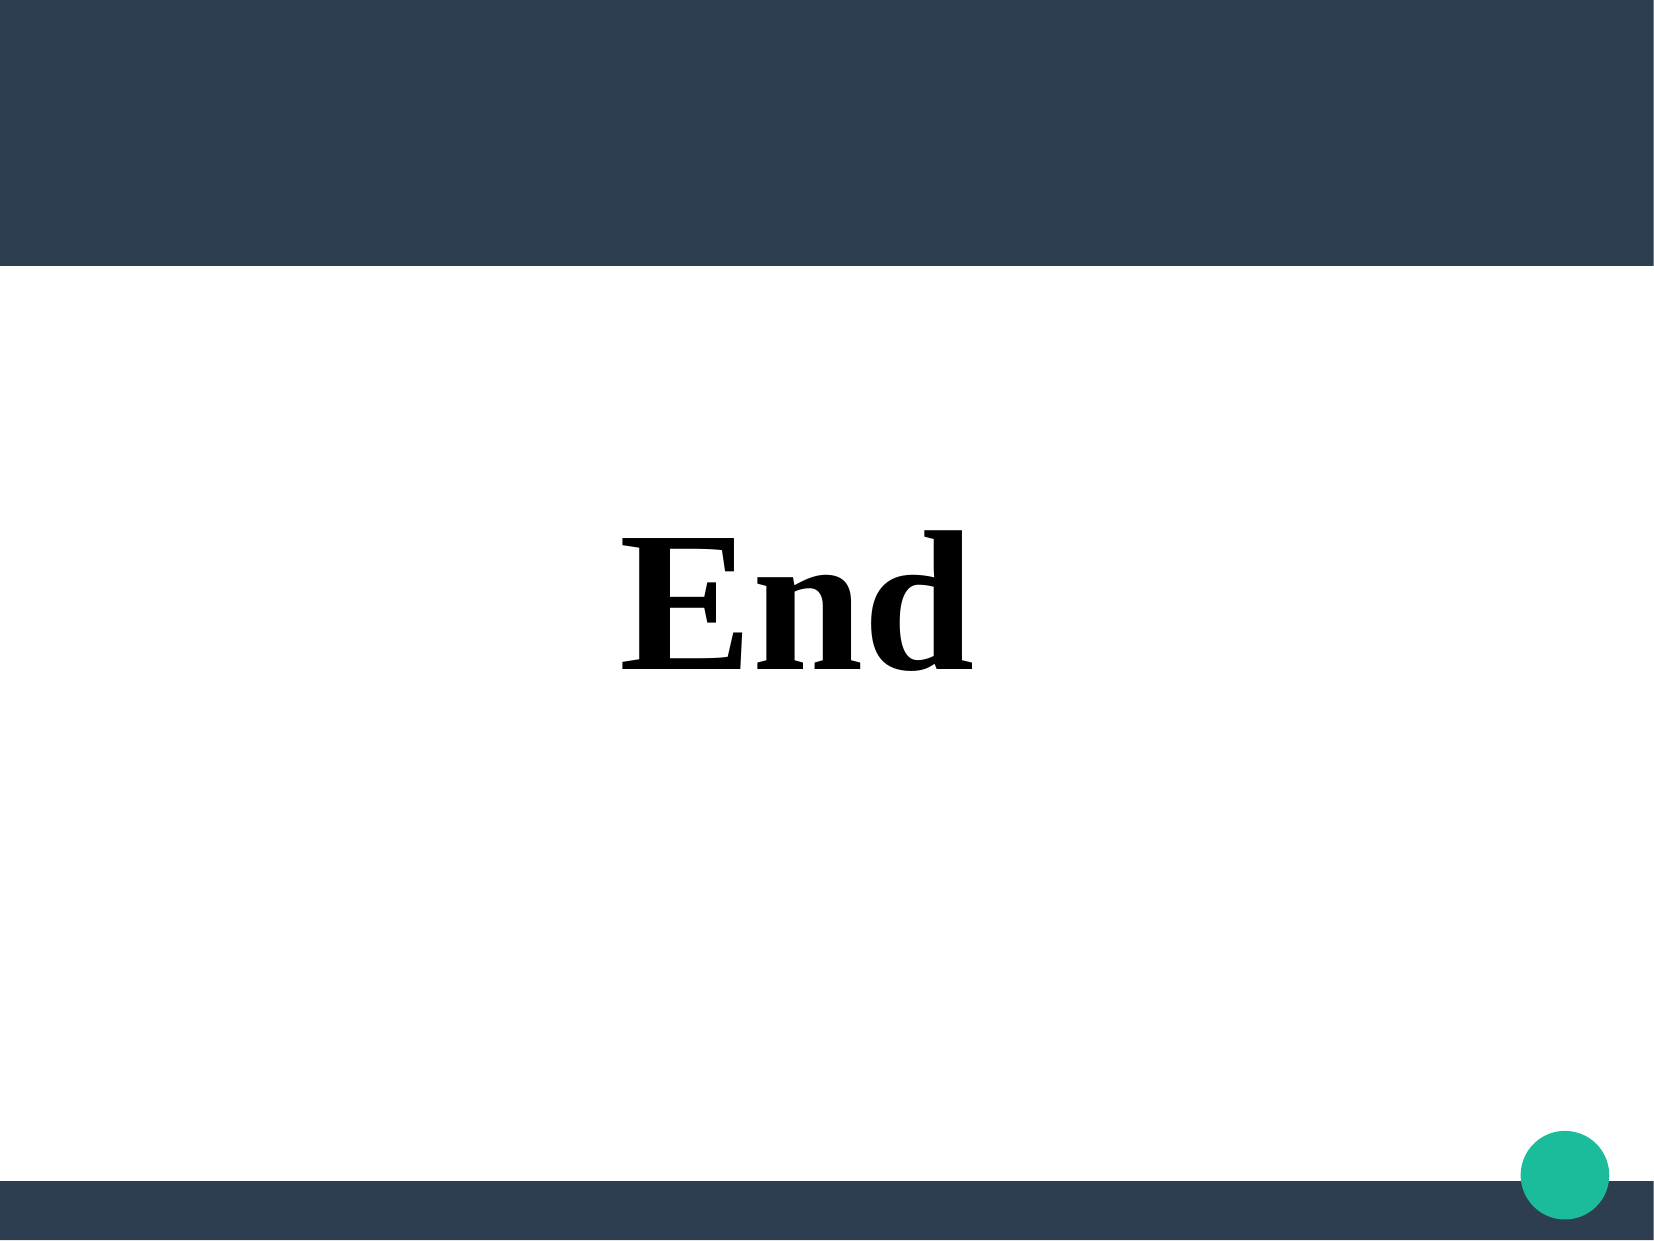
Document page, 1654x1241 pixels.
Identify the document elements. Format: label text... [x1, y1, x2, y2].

text_box End [59, 484, 1536, 721]
